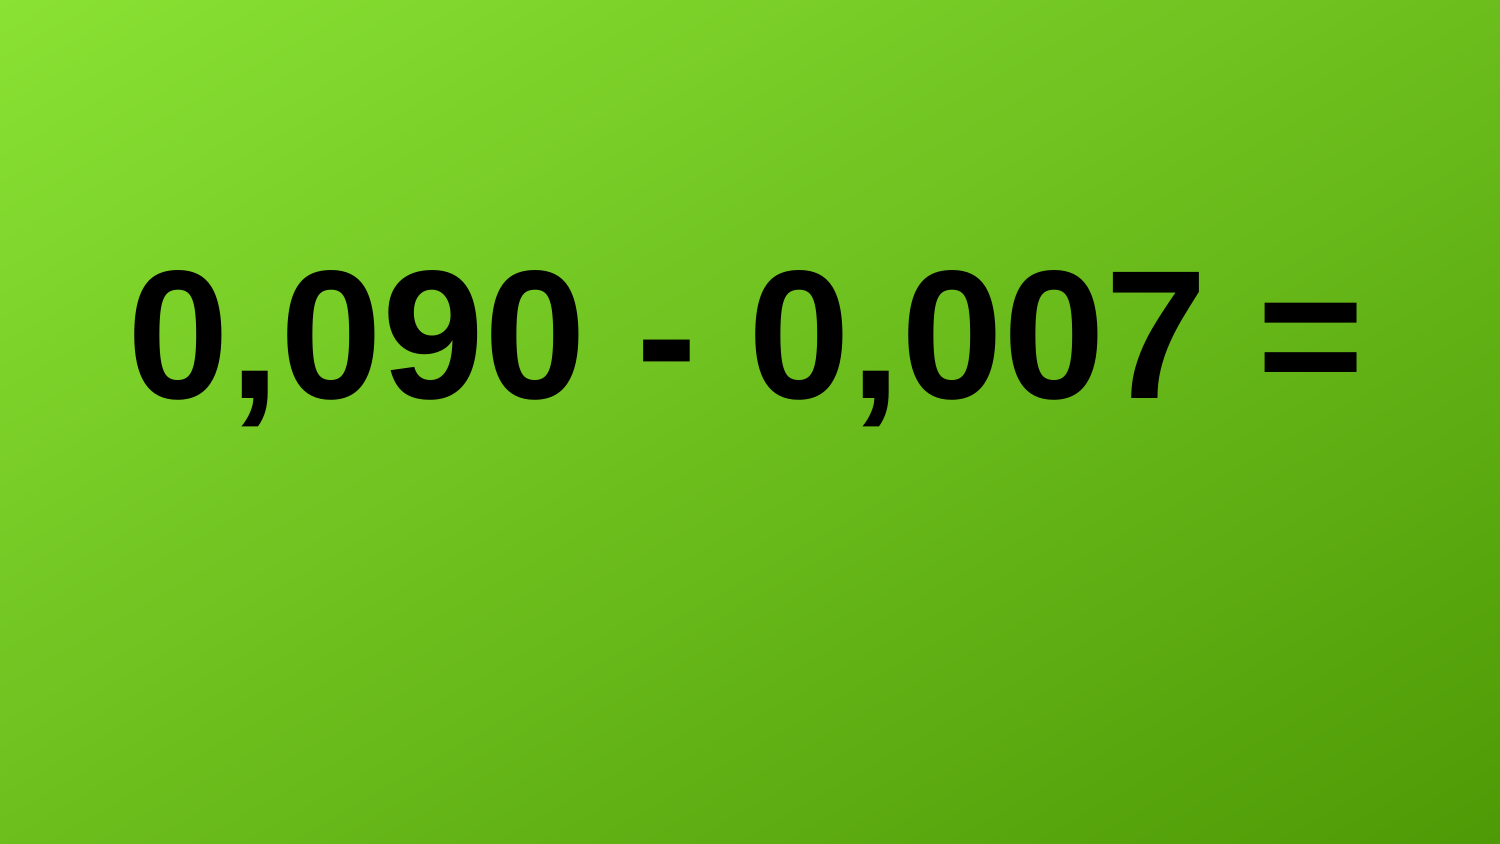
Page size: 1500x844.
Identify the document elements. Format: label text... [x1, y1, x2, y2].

title 0,090 - 0,007 = [112, 259, 1388, 450]
